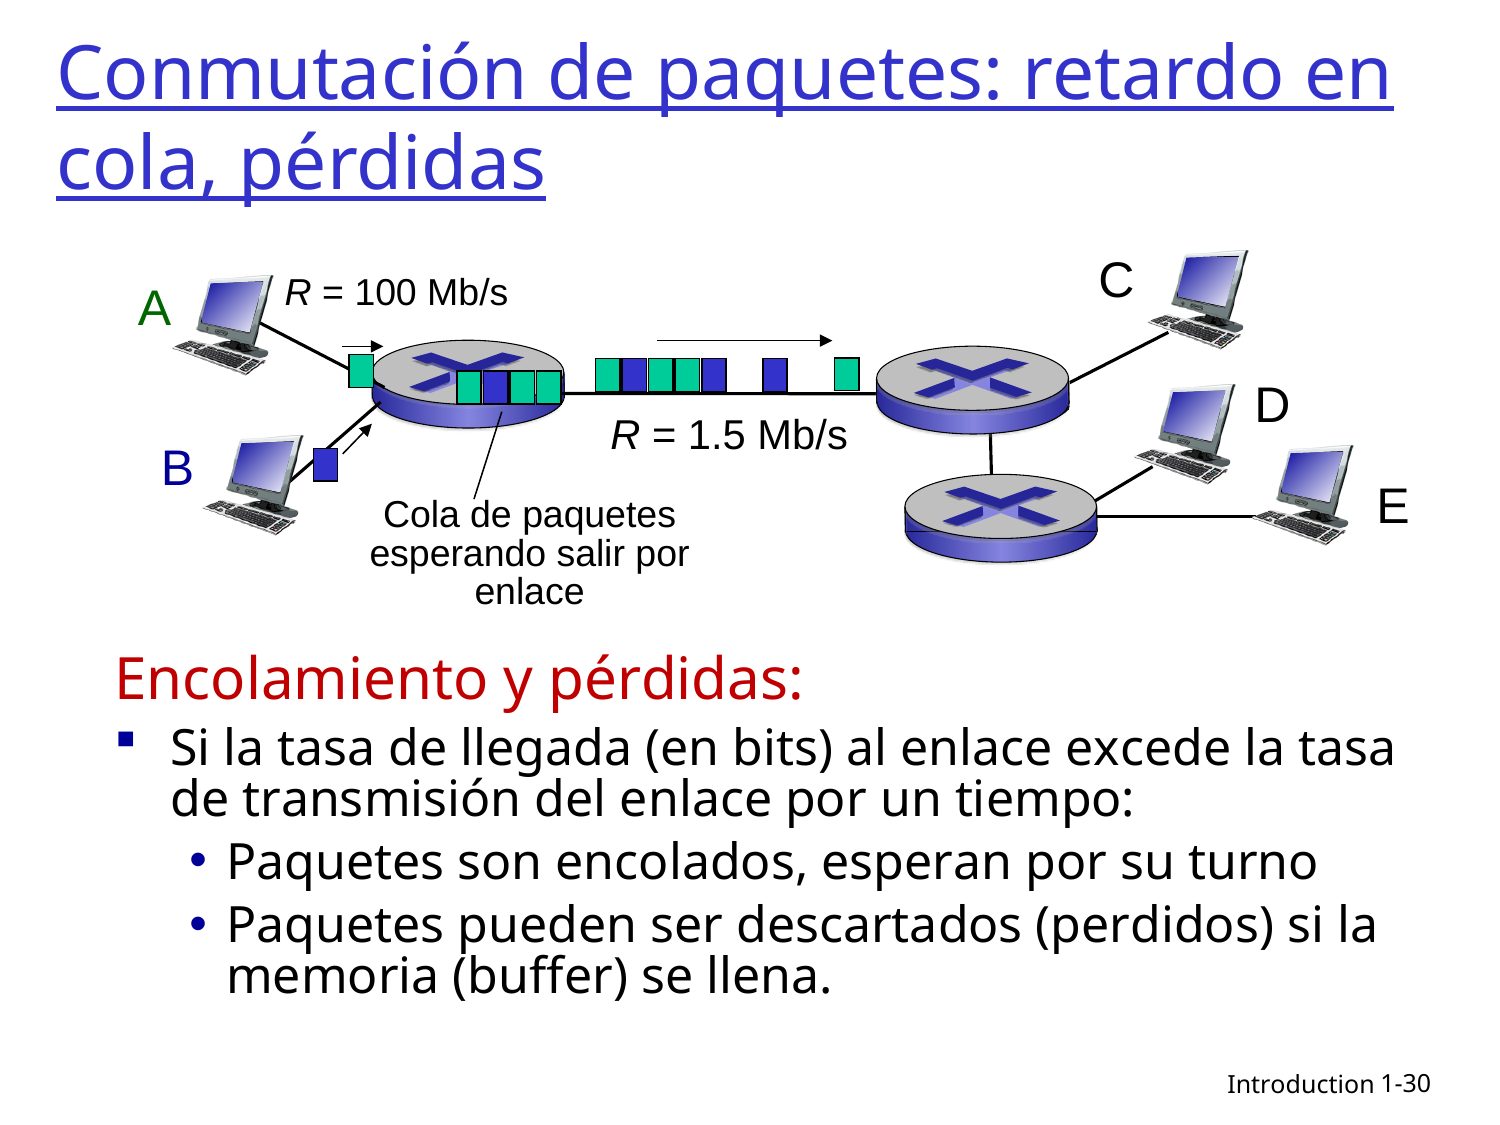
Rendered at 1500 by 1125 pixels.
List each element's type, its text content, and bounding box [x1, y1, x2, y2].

text_box R = 100 Mb/s [269, 260, 524, 321]
text_box [701, 358, 727, 392]
text_box [373, 340, 564, 429]
text_box B [169, 469, 178, 481]
text_box 1-<number> [1365, 1060, 1477, 1106]
text_box B [169, 454, 178, 465]
text_box Encolamiento y pérdidas: Si la tasa de llegada (en bits) al enlace excede la tasa de transmisión del enlace por un tiempo: Paquetes son encolados, esperan por su turno Paquetes pueden ser descartados (perdidos) si la memoria (buffer) se llena. [99, 644, 1434, 978]
text_box Cola de paquetes esperando salir por enlace [336, 489, 723, 620]
text_box [876, 346, 1070, 434]
title Conmutación de paquetes: retardo en cola, pérdidas [41, 21, 1428, 209]
text_box [622, 358, 647, 392]
text_box R = 1.5 Mb/s [595, 399, 864, 466]
text_box [1176, 255, 1239, 307]
picture [1109, 379, 1356, 553]
text_box [1163, 390, 1226, 442]
text_box [1280, 451, 1344, 503]
text_box [762, 358, 787, 392]
text_box Introduction [914, 1060, 1390, 1109]
picture [1123, 245, 1251, 357]
text_box B [146, 427, 209, 504]
picture [147, 270, 276, 383]
picture [178, 430, 306, 543]
text_box E [1361, 465, 1425, 542]
text_box [313, 448, 338, 482]
text_box [231, 441, 294, 493]
text_box D [1239, 364, 1307, 440]
text_box C [1105, 266, 1123, 294]
text_box [200, 281, 264, 333]
text_box C [1083, 240, 1150, 316]
text_box A [123, 267, 187, 344]
text_box [904, 474, 1097, 563]
